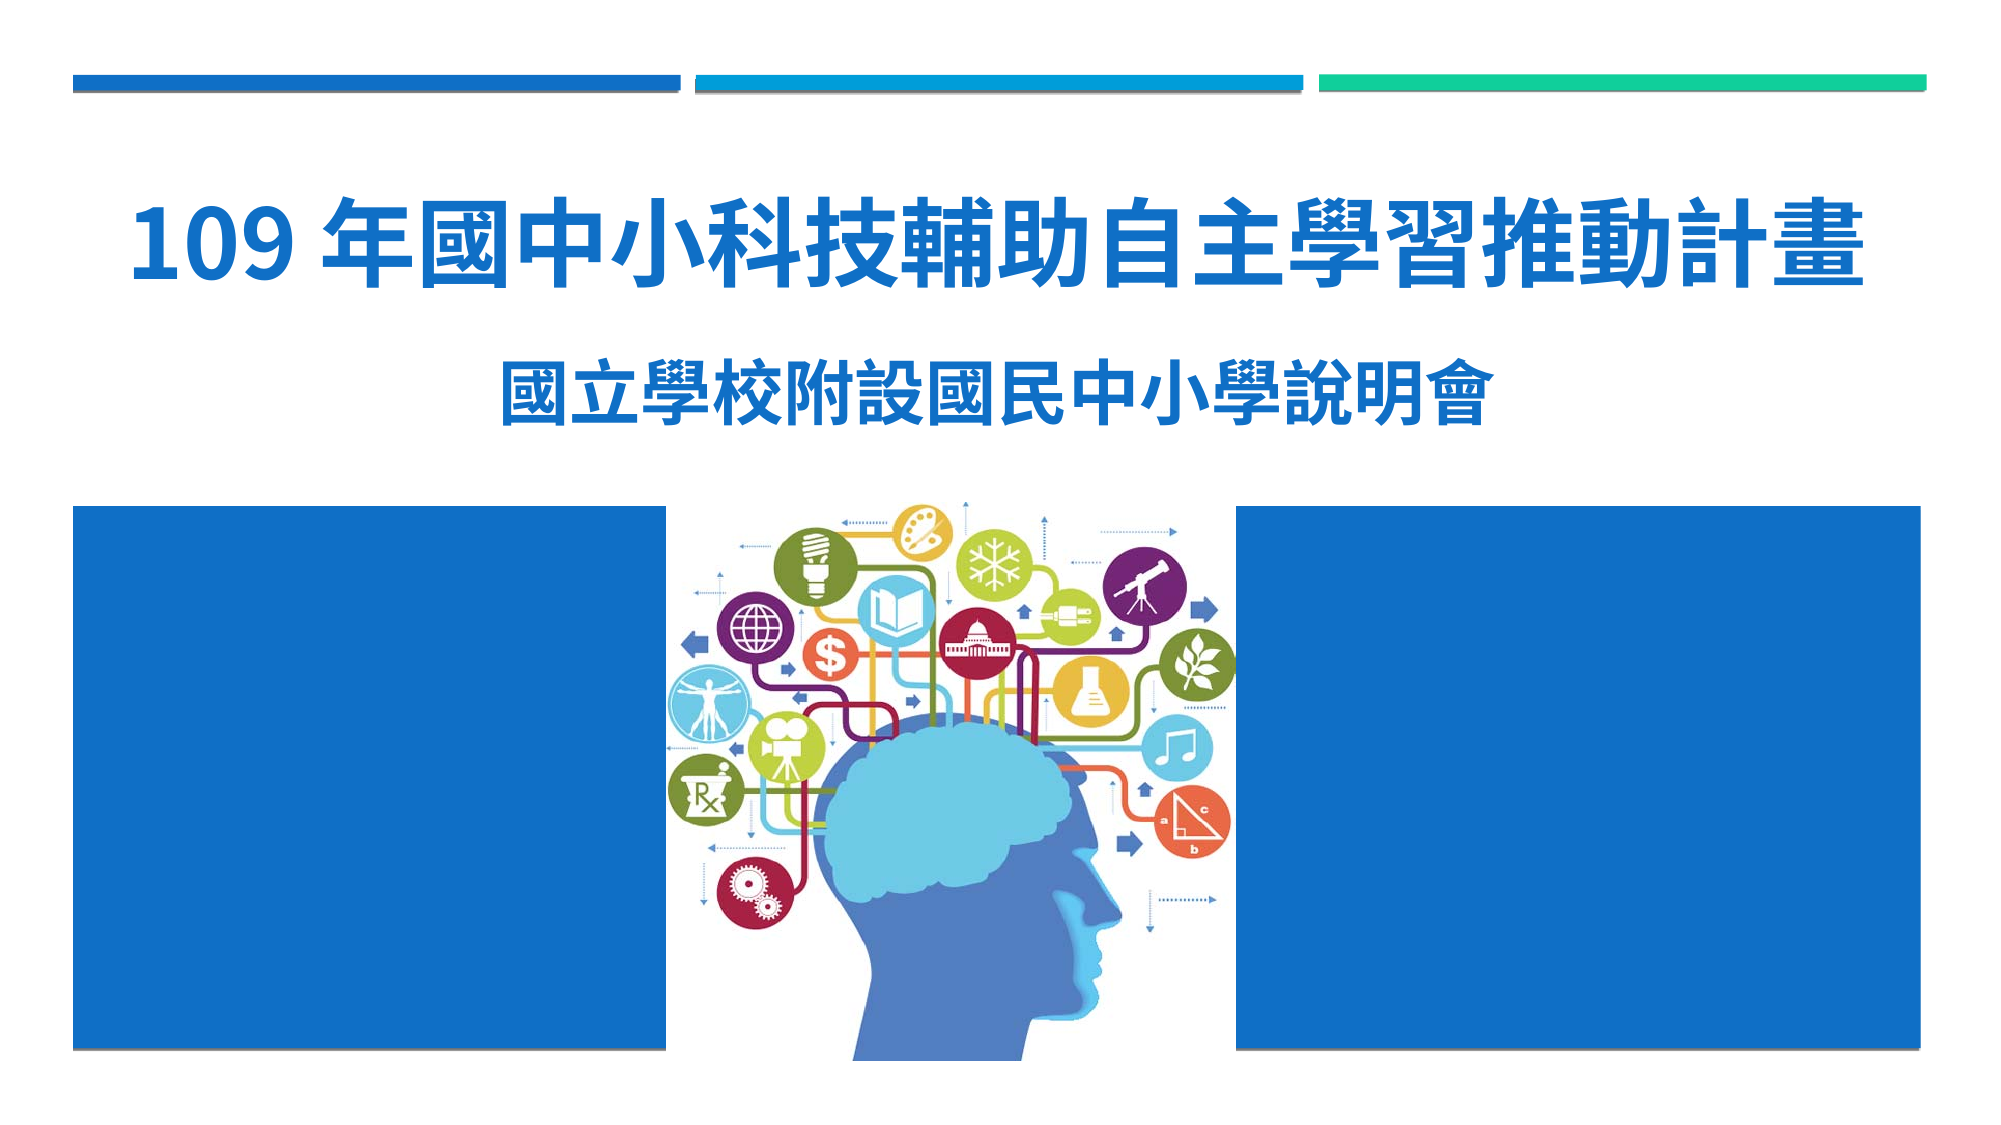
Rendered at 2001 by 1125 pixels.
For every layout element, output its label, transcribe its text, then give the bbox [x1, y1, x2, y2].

picture [666, 502, 1236, 1062]
title 109年國中小科技輔助自主學習推動計畫 國立學校附設國民中小學說明會 [95, 96, 1899, 503]
